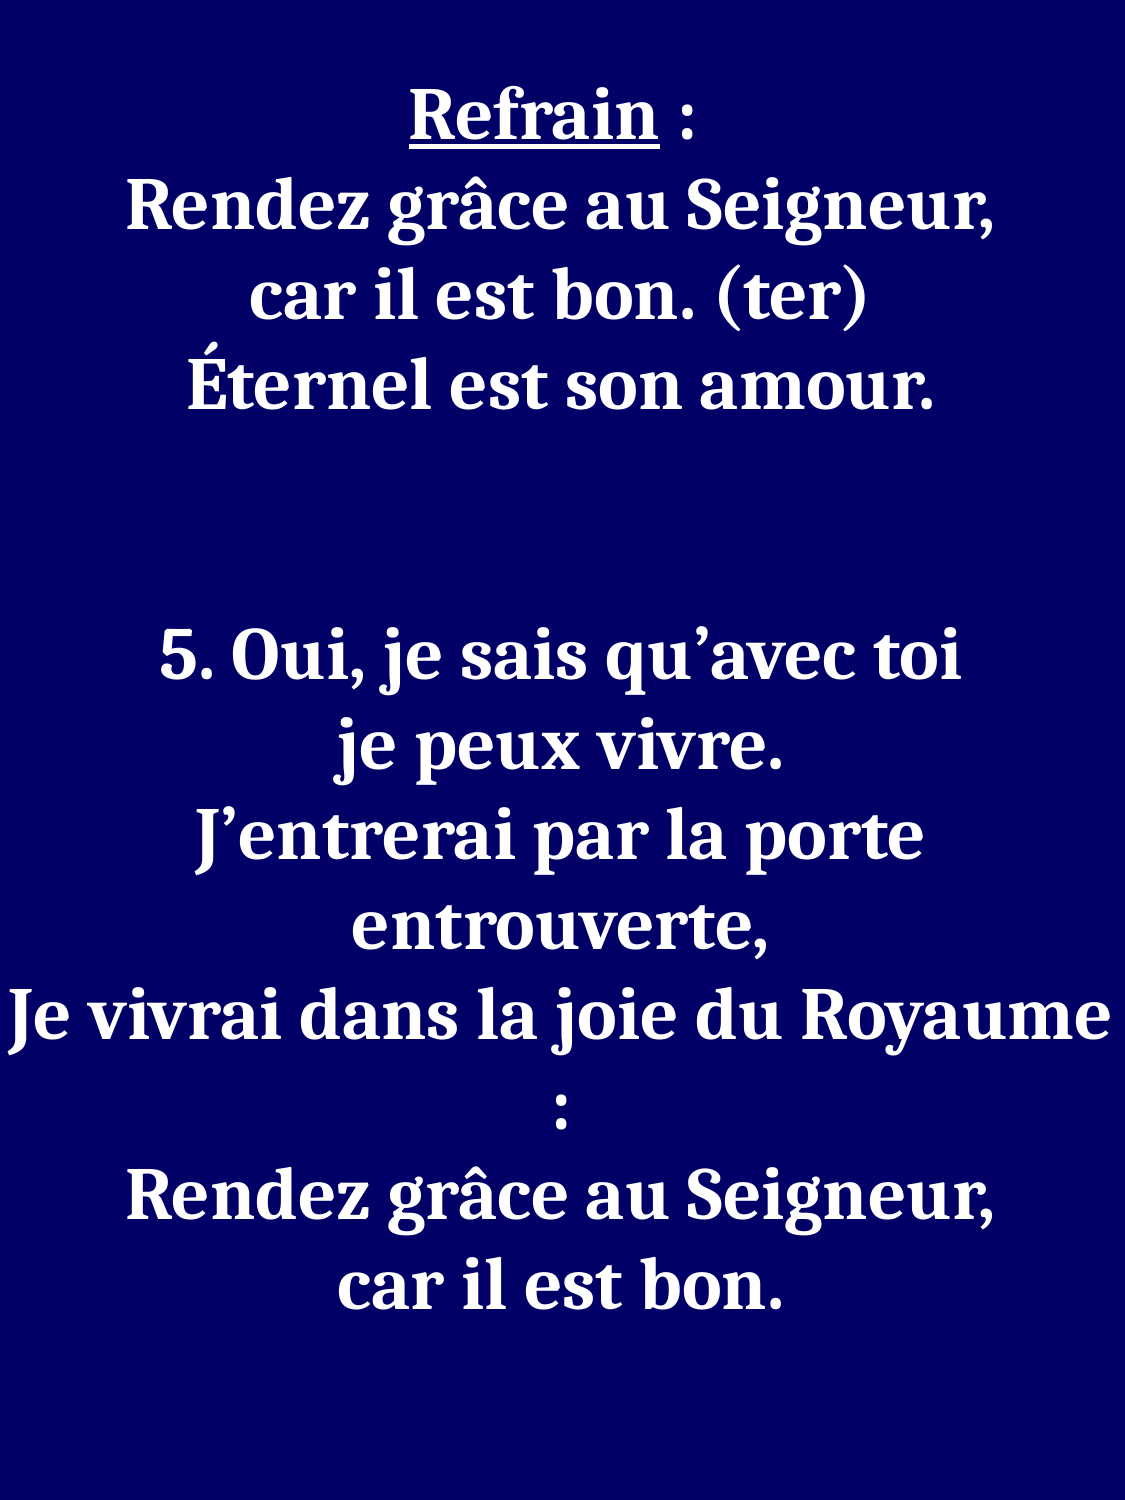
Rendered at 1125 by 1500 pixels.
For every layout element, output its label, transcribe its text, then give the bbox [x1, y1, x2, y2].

text_box Refrain : Rendez grâce au Seigneur, car il est bon. (ter) Éternel est son amour. 5. Oui, je sais qu’avec toi je peux vivre. J’entrerai par la porte entrouverte, Je vivrai dans la joie du Royaume : Rendez grâce au Seigneur, car il est bon. [0, 11, 1125, 1377]
